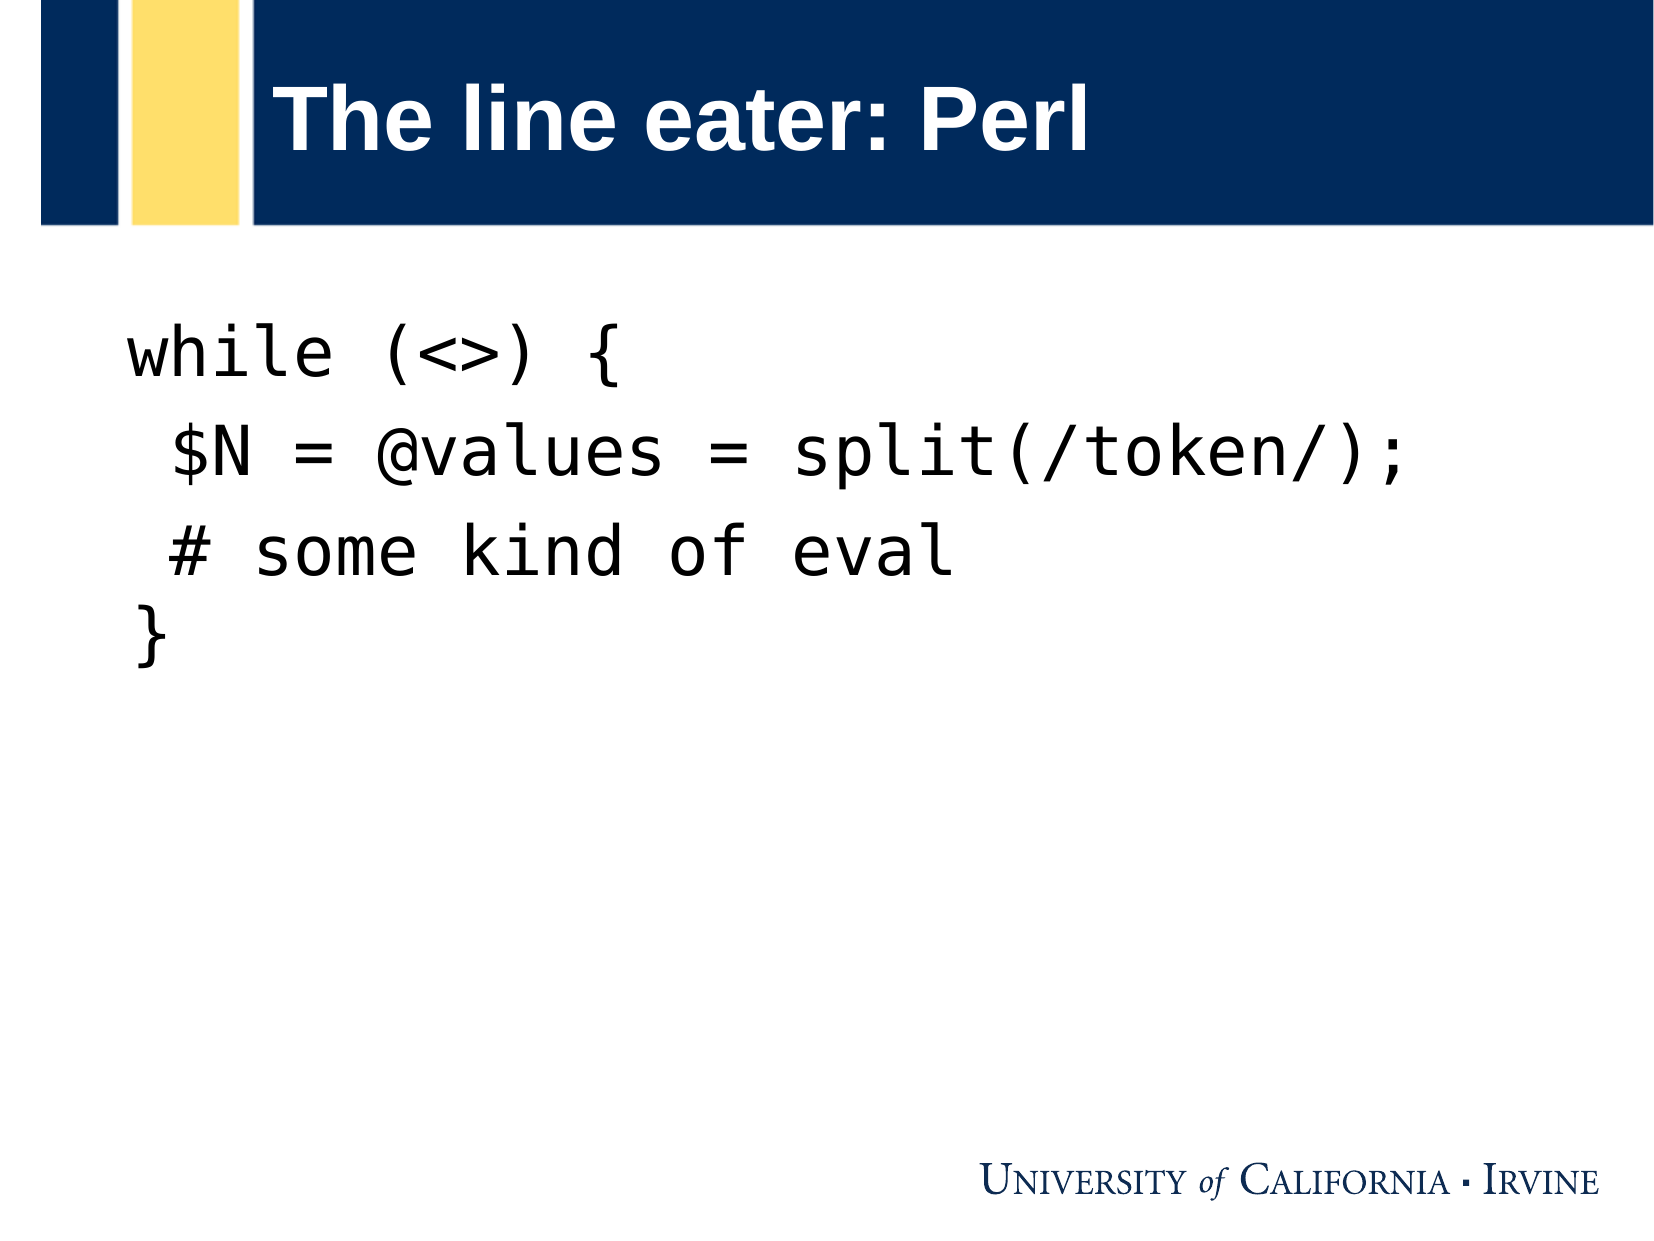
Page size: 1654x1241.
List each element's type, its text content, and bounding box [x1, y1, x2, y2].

text_box while (<>) { $N = @values = split(/token/); # some kind of eval } [41, 300, 1617, 1162]
title The line eater: Perl [257, 0, 1654, 228]
picture [41, 0, 1654, 1241]
subtitle [39, 268, 1615, 1130]
